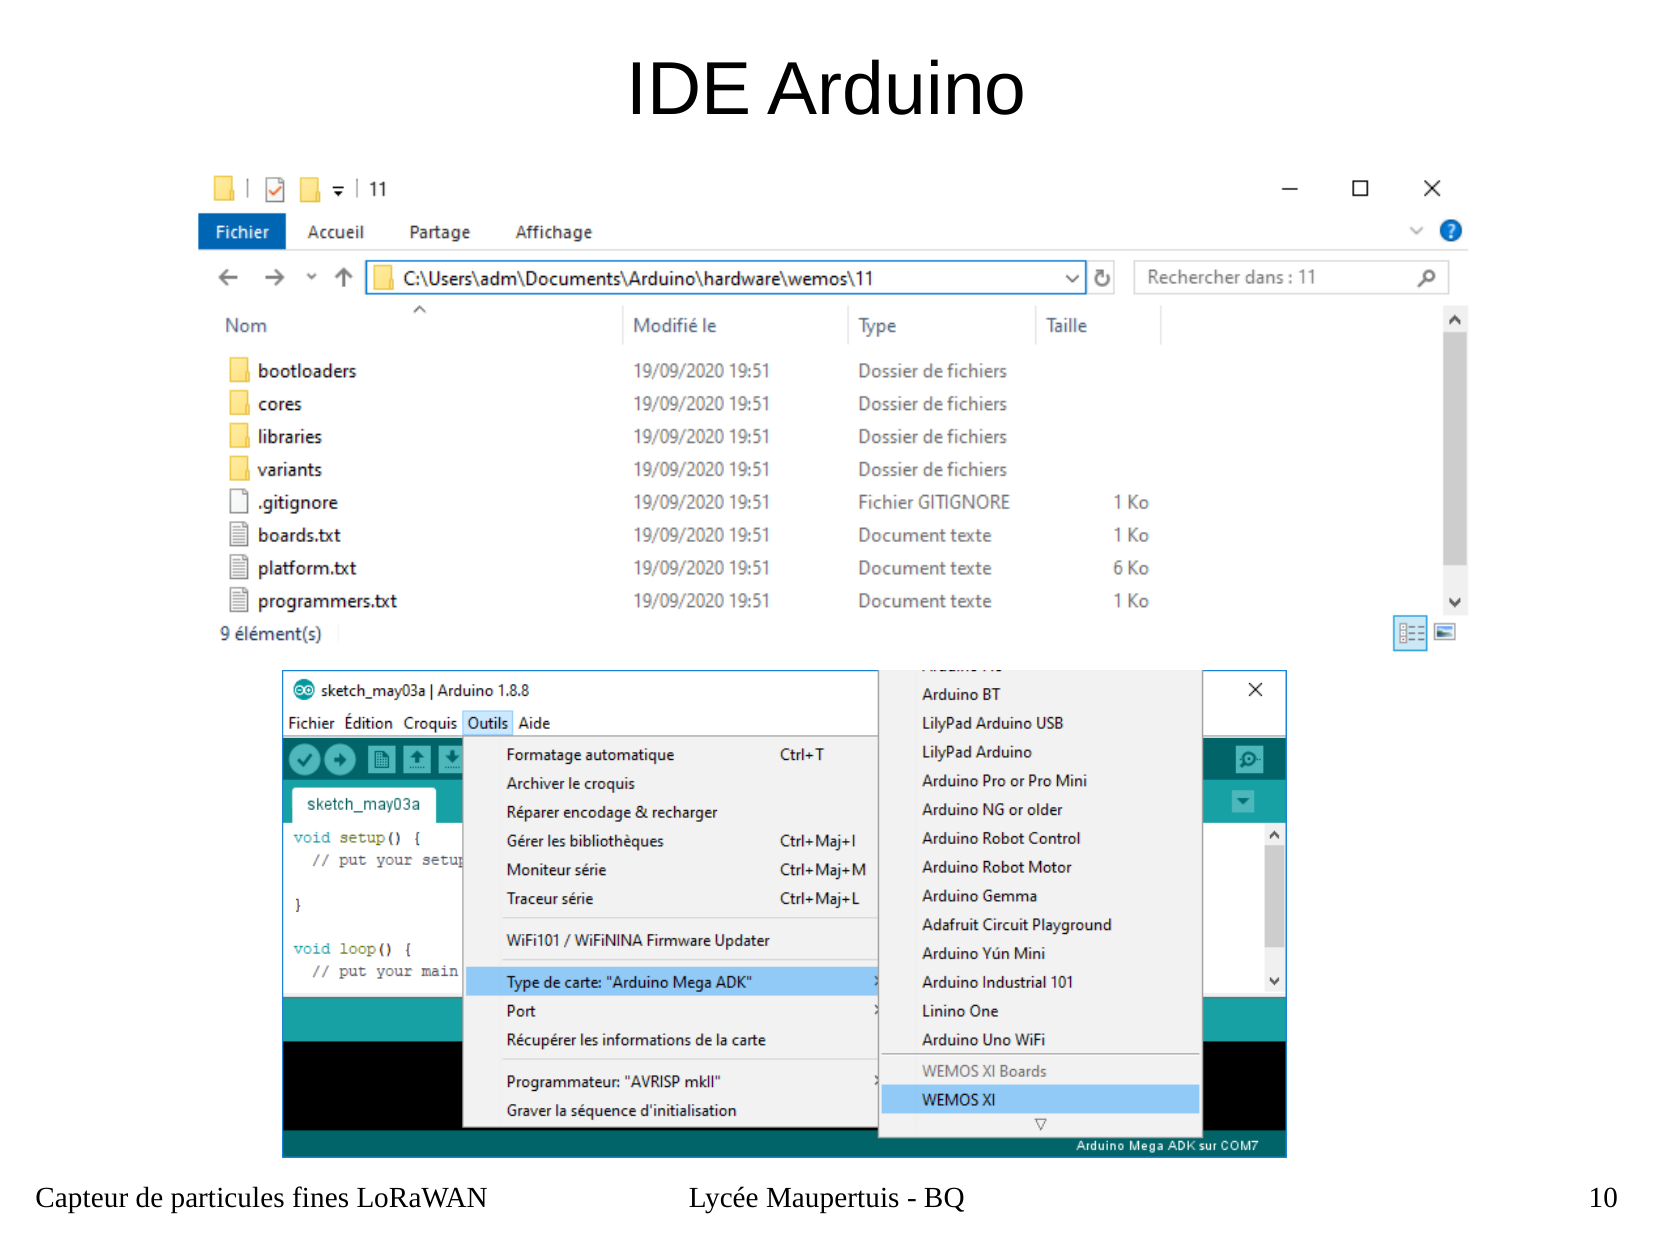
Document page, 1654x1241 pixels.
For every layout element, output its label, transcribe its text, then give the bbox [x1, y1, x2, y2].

picture [282, 670, 1287, 1155]
picture [197, 165, 1470, 653]
title IDE Arduino [35, 35, 1619, 142]
